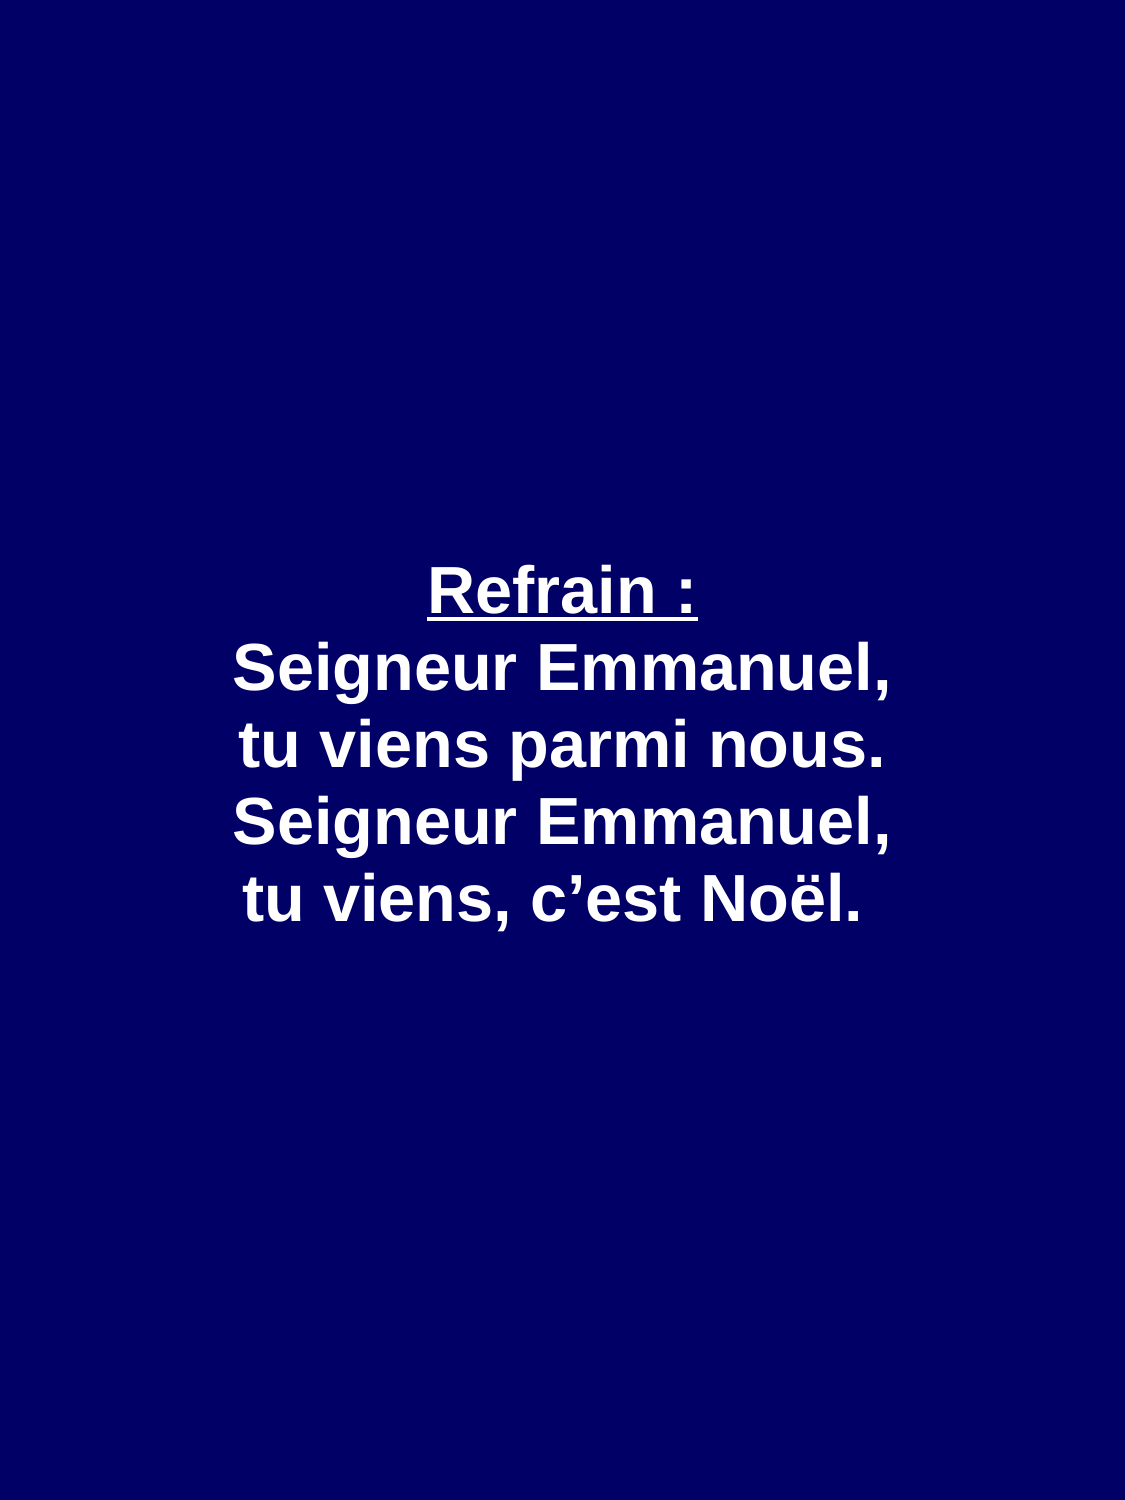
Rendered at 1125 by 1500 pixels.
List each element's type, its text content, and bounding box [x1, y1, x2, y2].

text_box Refrain : Seigneur Emmanuel, tu viens parmi nous. Seigneur Emmanuel, tu viens, c’est Noël. [0, 0, 1125, 1500]
